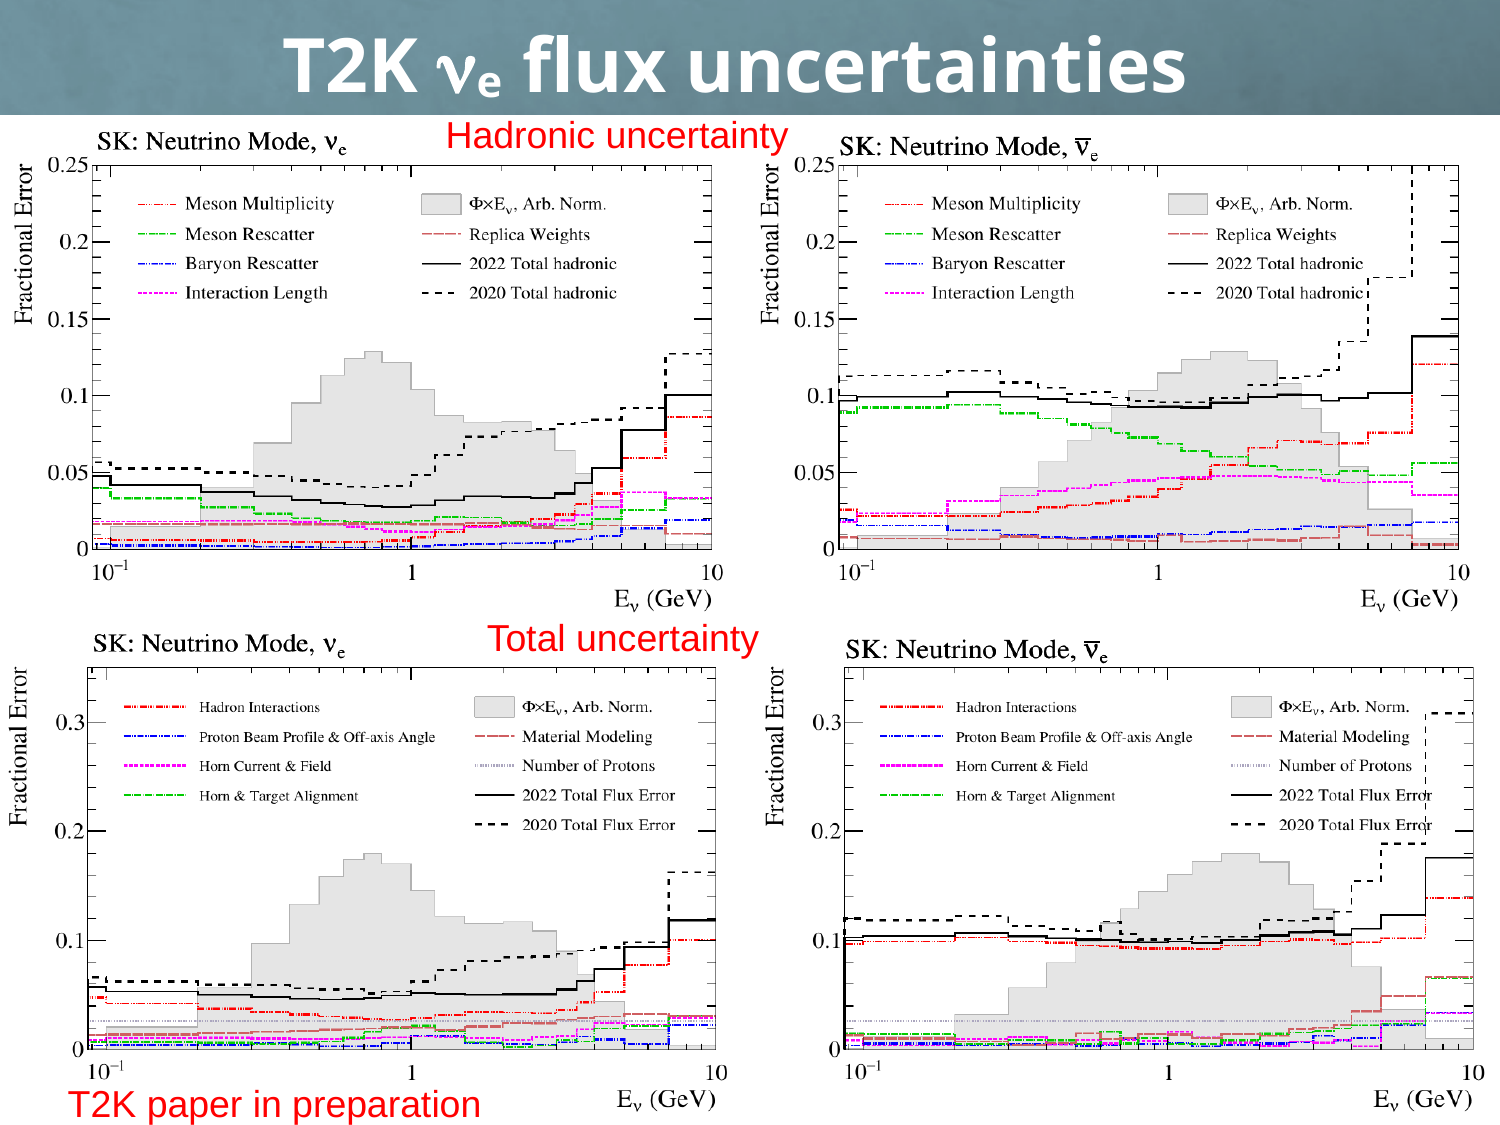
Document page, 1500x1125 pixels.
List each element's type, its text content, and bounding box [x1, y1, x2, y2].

title T2K ne flux uncertainties [60, 0, 1411, 115]
title Total uncertainty [486, 608, 930, 709]
title Hadronic uncertainty [445, 106, 888, 207]
picture [0, 0, 1500, 1125]
title T2K paper in preparation [67, 1074, 511, 1125]
